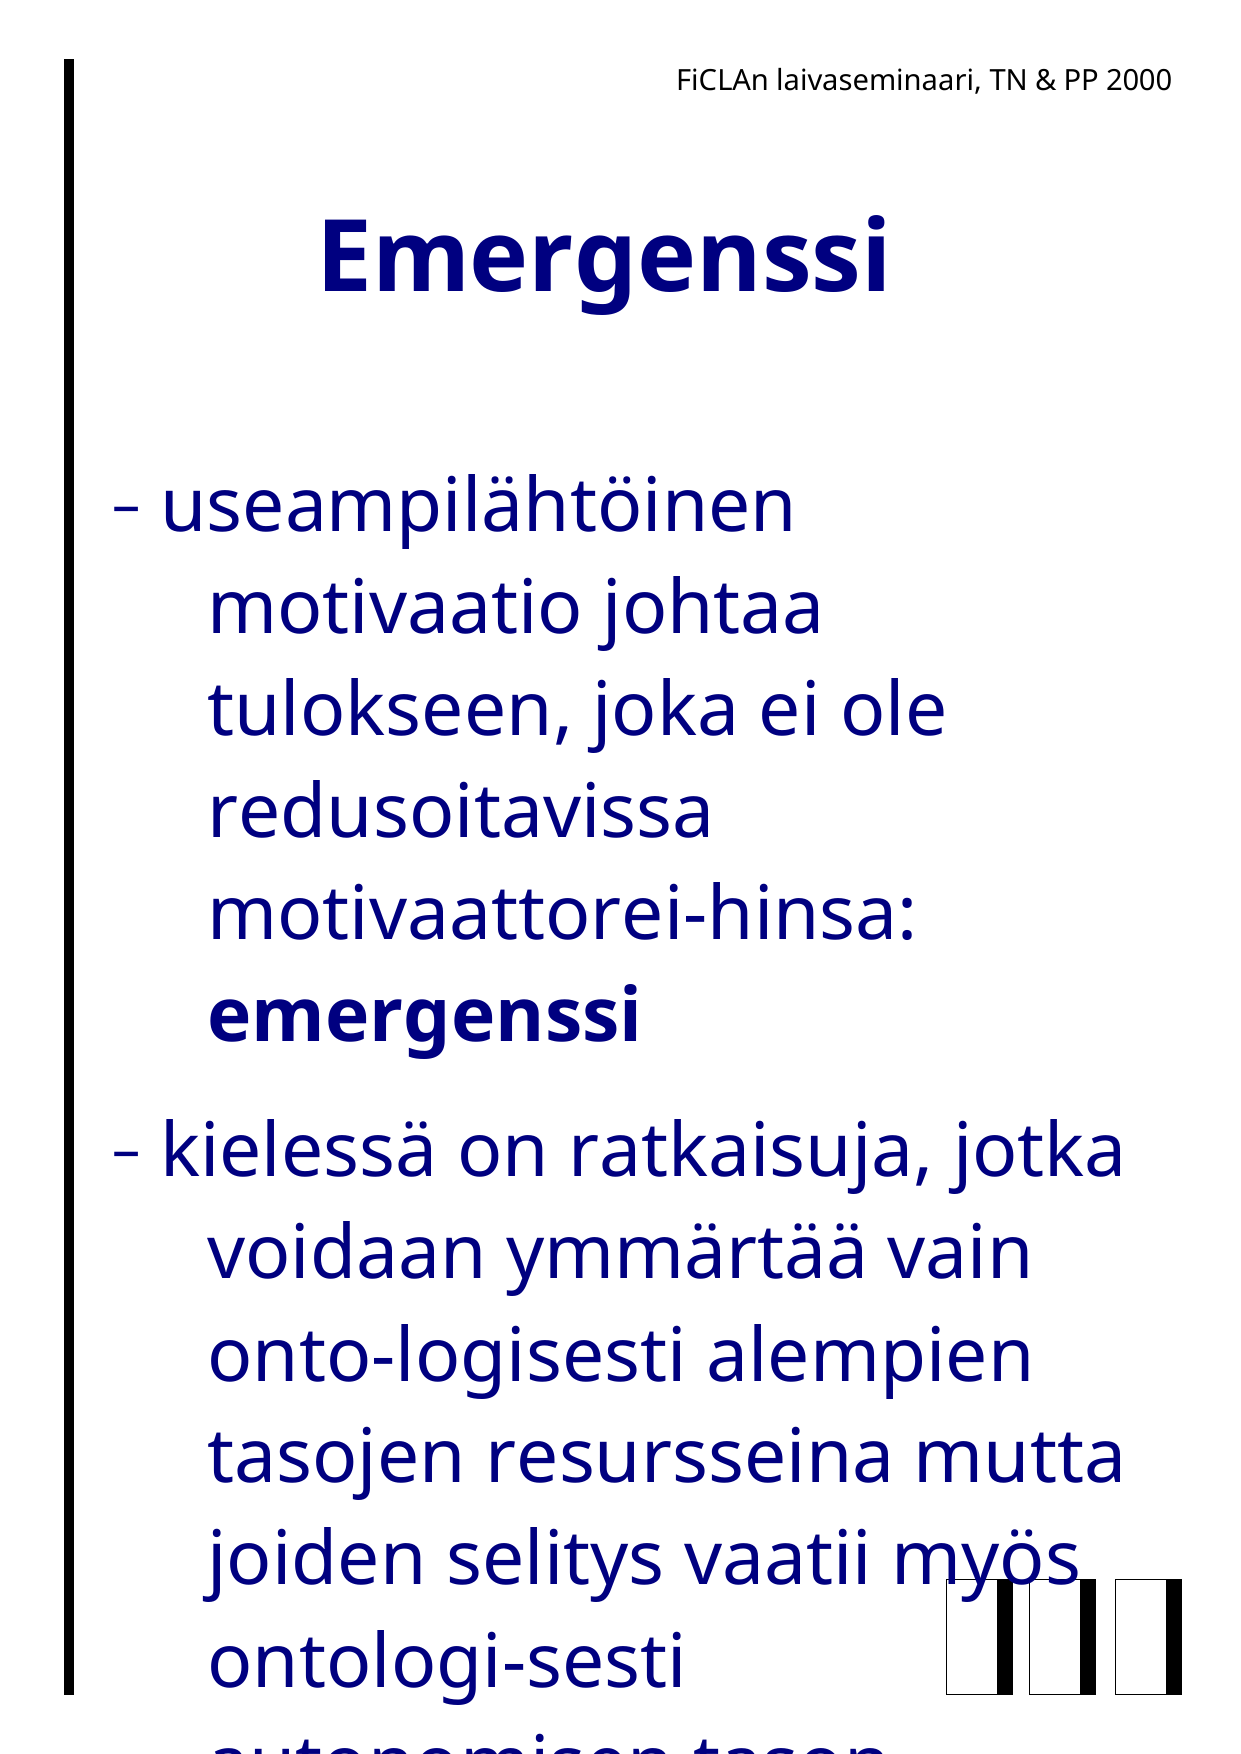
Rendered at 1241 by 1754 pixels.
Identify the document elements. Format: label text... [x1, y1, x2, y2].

list useampilähtöinen motivaatio johtaa tulokseen, joka ei ole redusoitavissa motivaattorei-hinsa: emergenssi kielessä on ratkaisuja, jotka voidaan ymmärtää vain onto-logisesti alempien tasojen resursseina mutta joiden selitys vaatii myös ontologi-sesti autonomisen tason [112, 451, 1143, 1480]
title Emergenssi [162, 134, 1047, 372]
text_box FiCLAn laivaseminaari, TN & PP 2000 [676, 59, 1182, 98]
